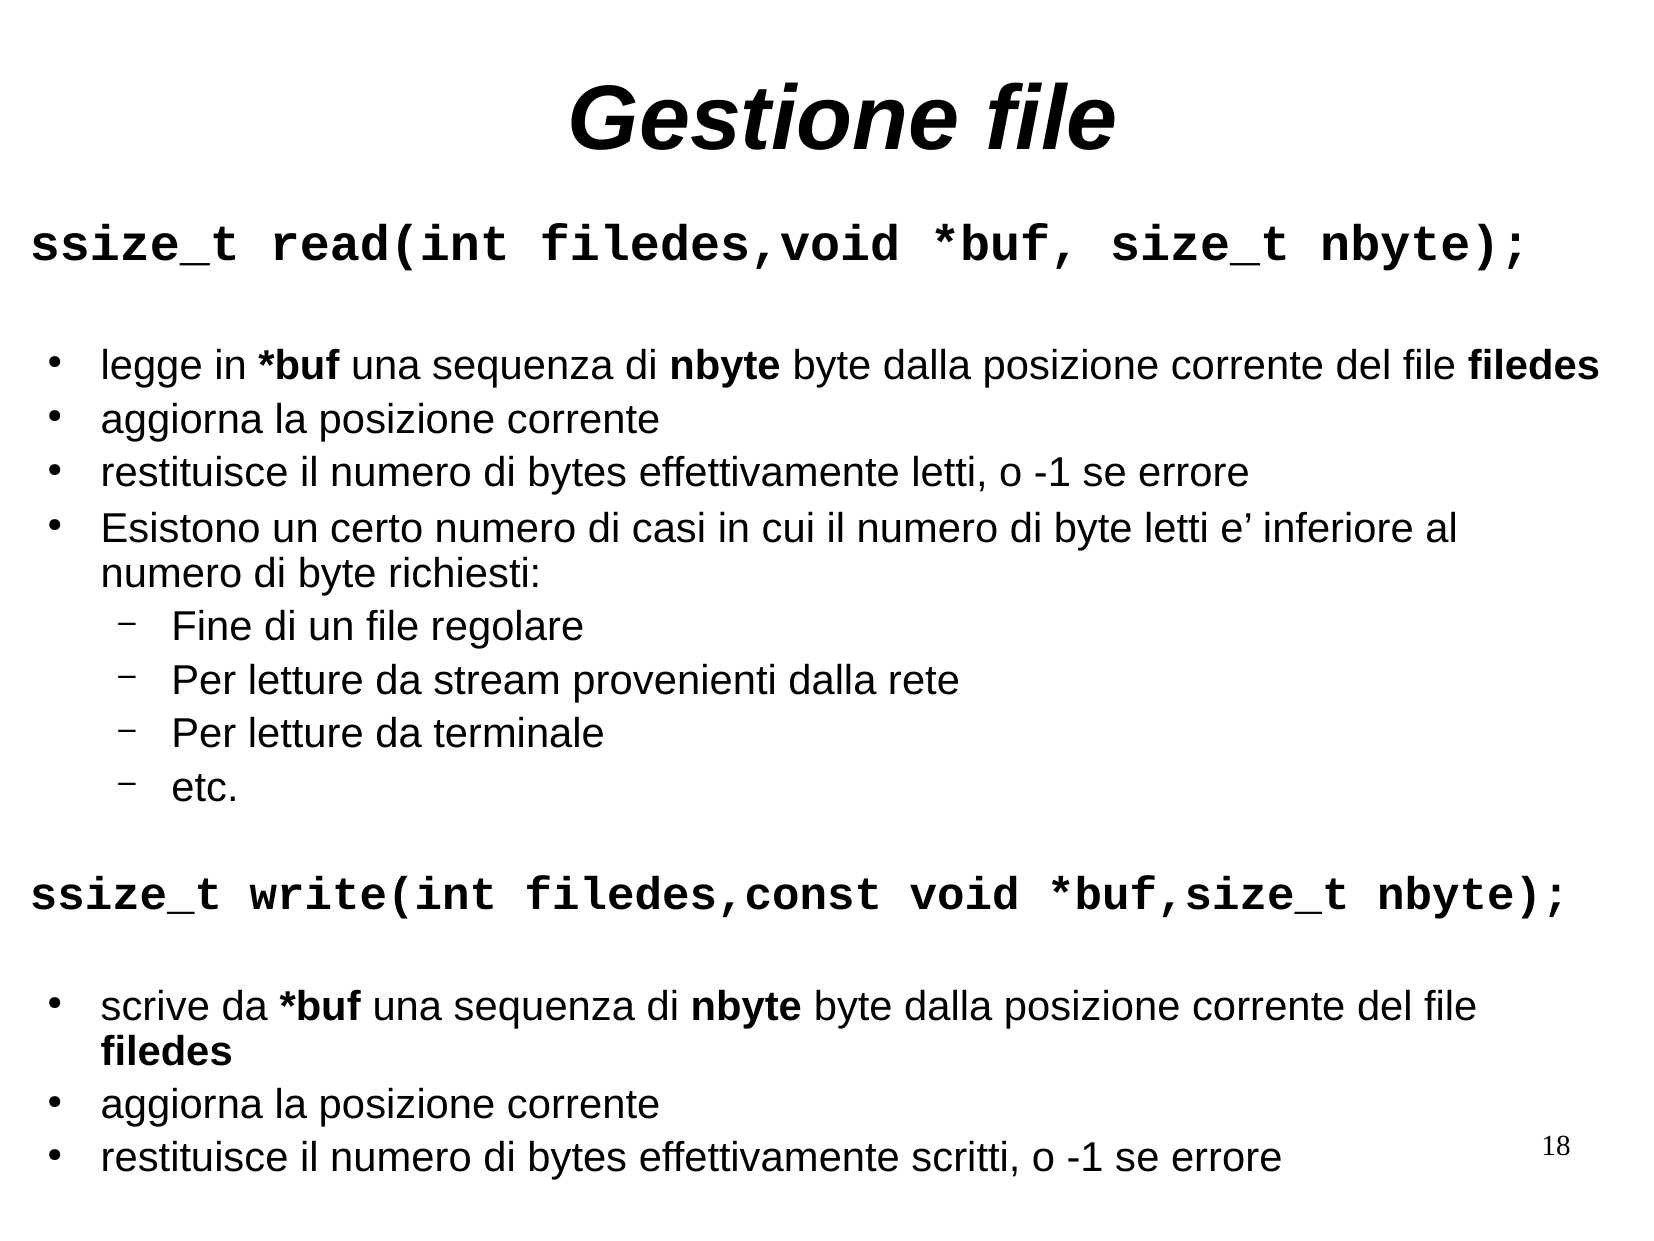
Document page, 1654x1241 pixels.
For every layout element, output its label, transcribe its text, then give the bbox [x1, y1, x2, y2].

title Gestione file [82, 50, 1571, 210]
list ssize_t read(int filedes,void *buf, size_t nbyte); legge in *buf una sequenza di nbyte byte dalla posizione corrente del file filedes aggiorna la posizione corrente restituisce il numero di bytes effettivamente letti, o -1 se errore Esistono un certo numero di casi in cui il numero di byte letti e’ inferiore al numero di byte richiesti: Fine di un file regolare Per letture da stream provenienti dalla rete Per letture da terminale etc. ssize_t write(int filedes,const void *buf,size_t nbyte); scrive da *buf una sequenza di nbyte byte dalla posizione corrente del file filedes aggiorna la posizione corrente restituisce il numero di bytes effettivamente scritti, o -1 se errore [15, 210, 1619, 1201]
